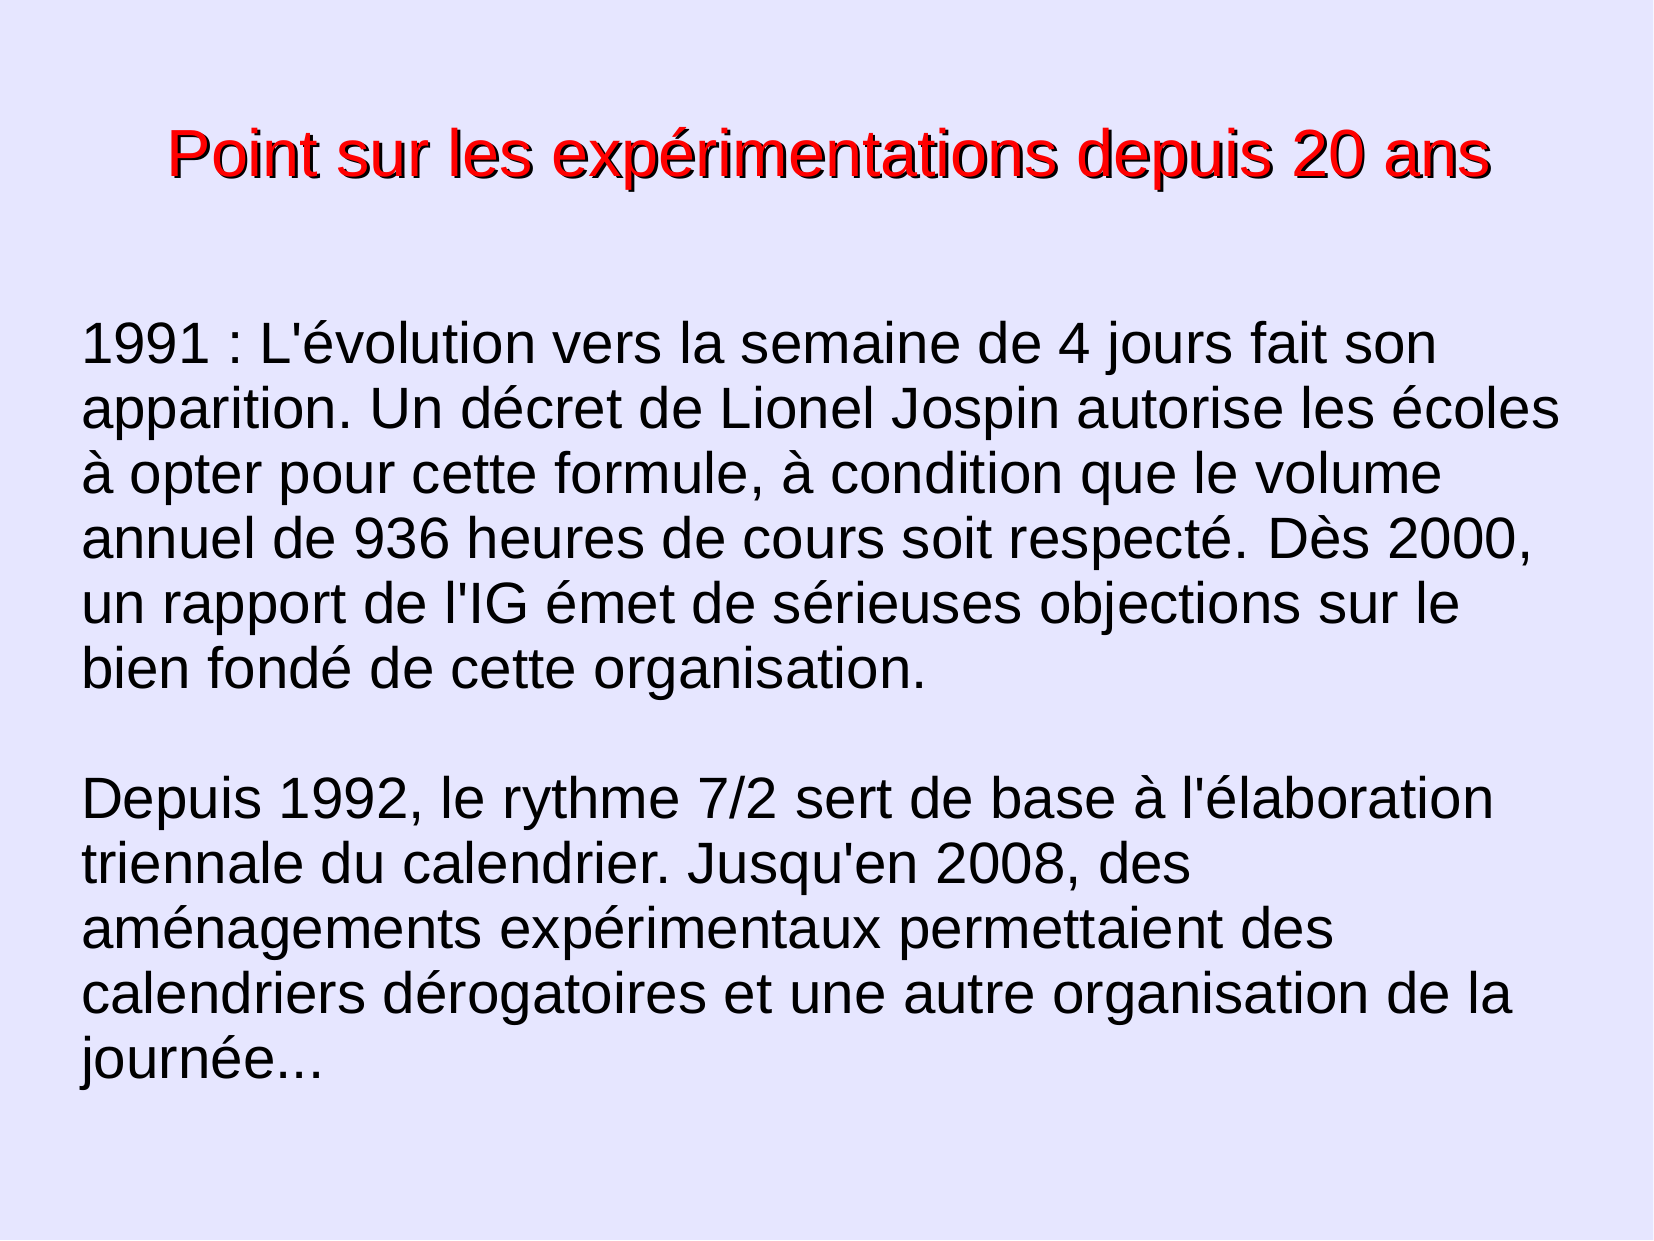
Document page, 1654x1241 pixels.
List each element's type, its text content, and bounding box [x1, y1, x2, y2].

title Point sur les expérimentations depuis 20 ans [82, 56, 1571, 250]
list 1991 : L'évolution vers la semaine de 4 jours fait son apparition. Un décret de Lionel Jospin autorise les écoles à opter pour cette formule, à condition que le volume annuel de 936 heures de cours soit respecté. Dès 2000, un rapport de l'IG émet de sérieuses objections sur le bien fondé de cette organisation. Depuis 1992, le rythme 7/2 sert de base à l'élaboration triennale du calendrier. Jusqu'en 2008, des aménagements expérimentaux permettaient des calendriers dérogatoires et une autre organisation de la journée... [81, 310, 1570, 1115]
